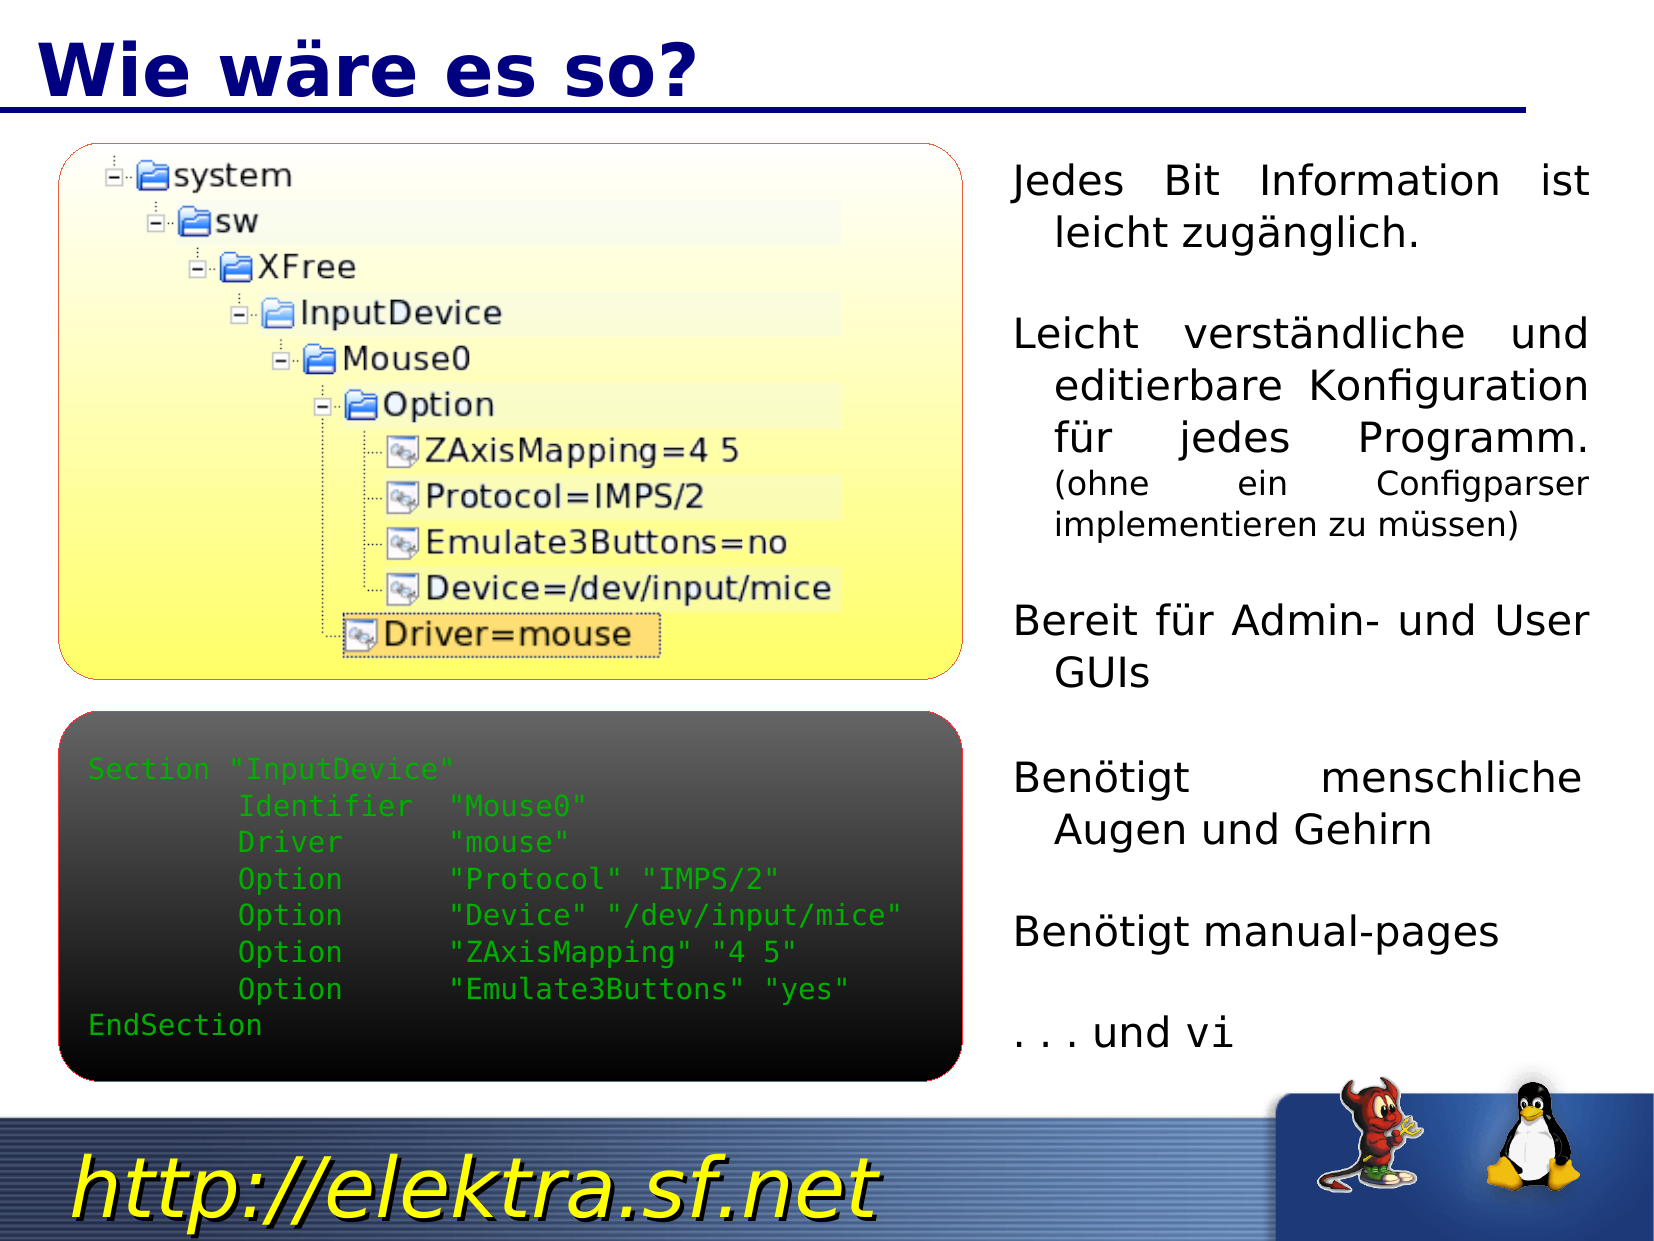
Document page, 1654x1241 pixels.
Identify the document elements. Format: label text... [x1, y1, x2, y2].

picture [95, 154, 841, 665]
text_box [58, 711, 963, 1082]
text_box [58, 143, 963, 680]
text_box Wie wäre es so? [21, 14, 1611, 126]
picture [0, 1061, 1654, 1241]
list Jedes Bit Information ist leicht zugänglich. Leicht verständliche und editierbare Konfiguration für jedes Programm. (ohne ein Configparser implementieren zu müssen) Bereit für Admin- und User GUIs [997, 145, 1605, 702]
text_box Section "InputDevice" Identifier "Mouse0" Driver "mouse" Option "Protocol" "IMPS/2" Option "Device" "/dev/input/mice" Option "ZAxisMapping" "4 5" Option "Emulate3Buttons" "yes" EndSection [87, 750, 934, 1043]
list Benötigt menschliche Augen und Gehirn Benötigt manual-pages . . . und vi [997, 743, 1605, 1062]
